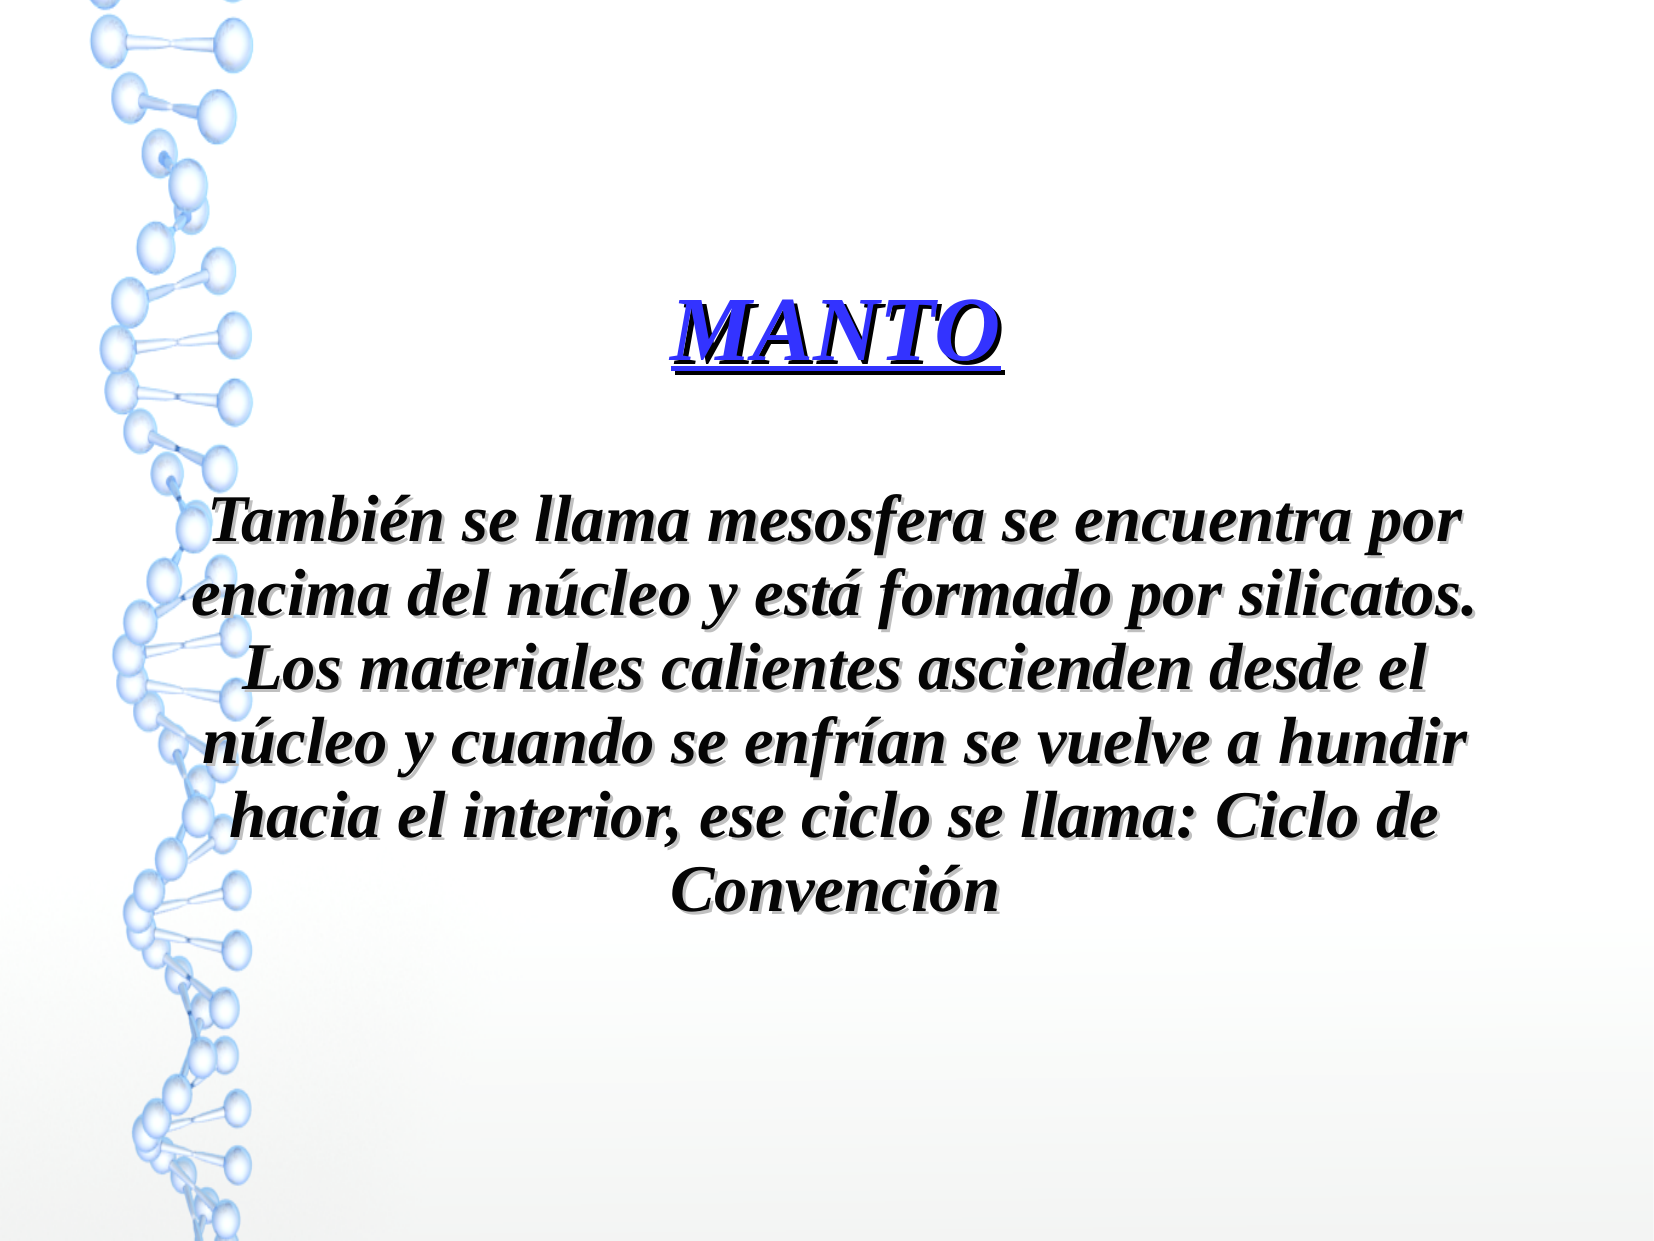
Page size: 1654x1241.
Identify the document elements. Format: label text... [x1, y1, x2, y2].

picture [0, 0, 1654, 1241]
title MANTO También se llama mesosfera se encuentra por encima del núcleo y está formado por silicatos. Los materiales calientes ascienden desde el núcleo y cuando se enfrían se vuelve a hundir hacia el interior, ese ciclo se llama: Ciclo de Convención [171, 278, 1501, 927]
subtitle [194, 190, 1524, 910]
